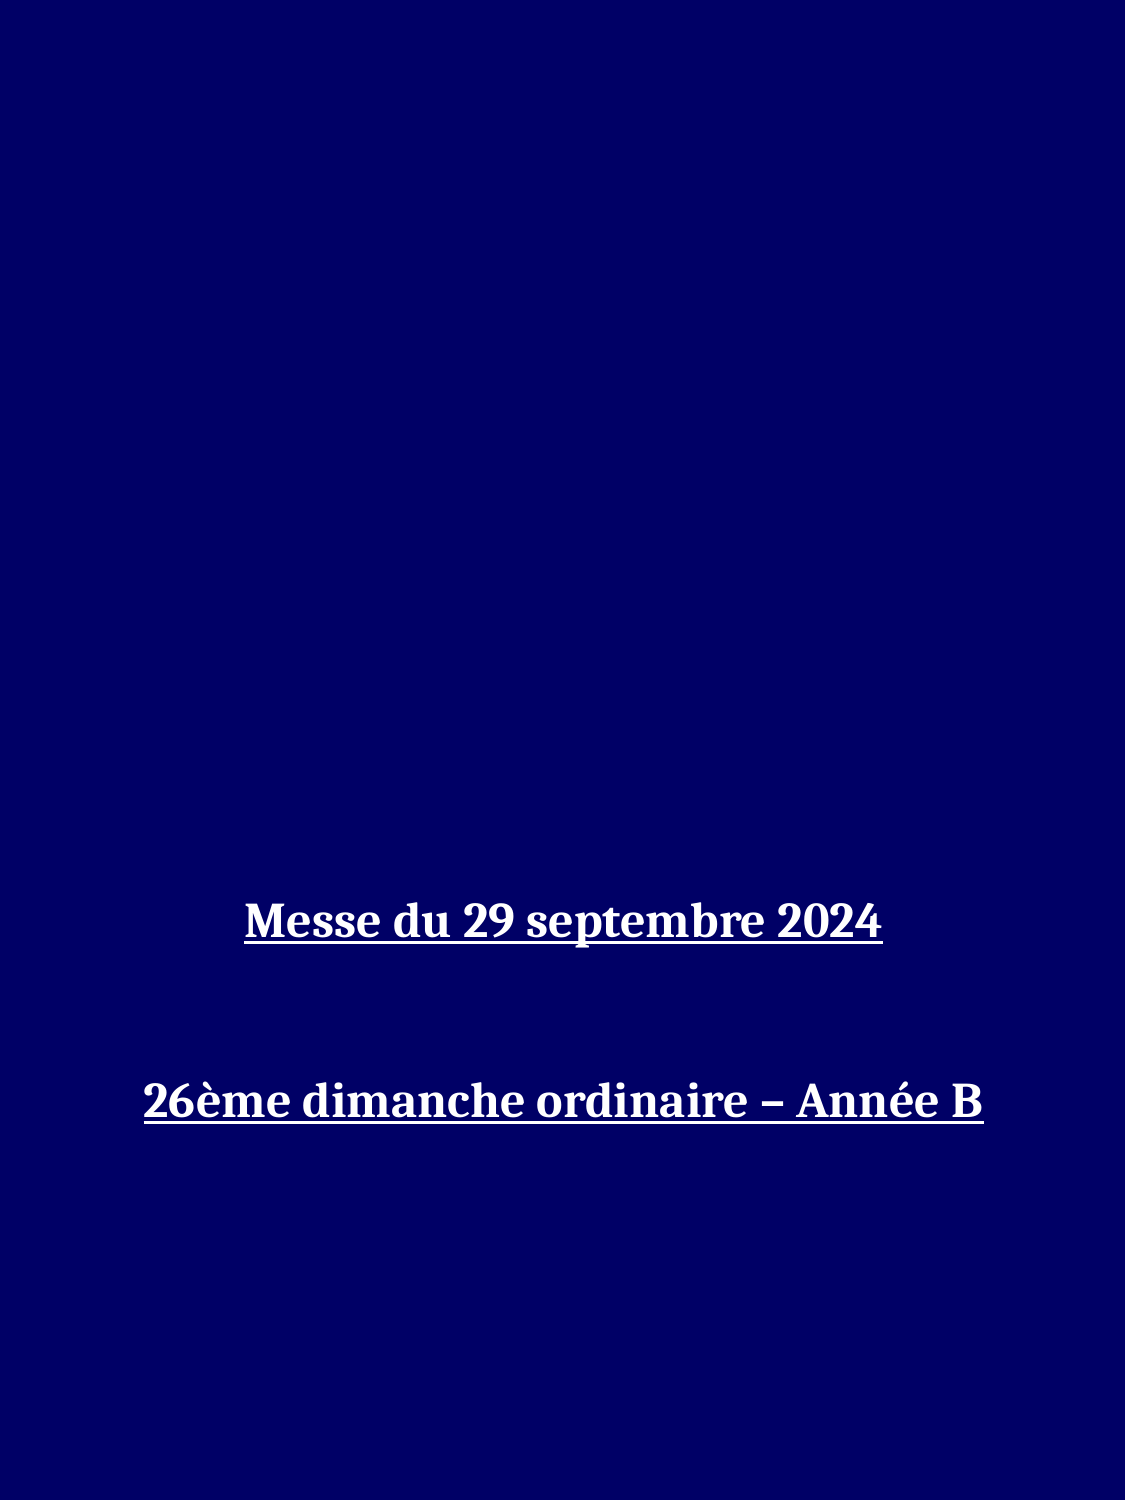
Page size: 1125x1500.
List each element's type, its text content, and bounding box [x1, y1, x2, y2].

text_box Messe du 29 septembre 2024 26ème dimanche ordinaire – Année B [128, 879, 999, 1135]
